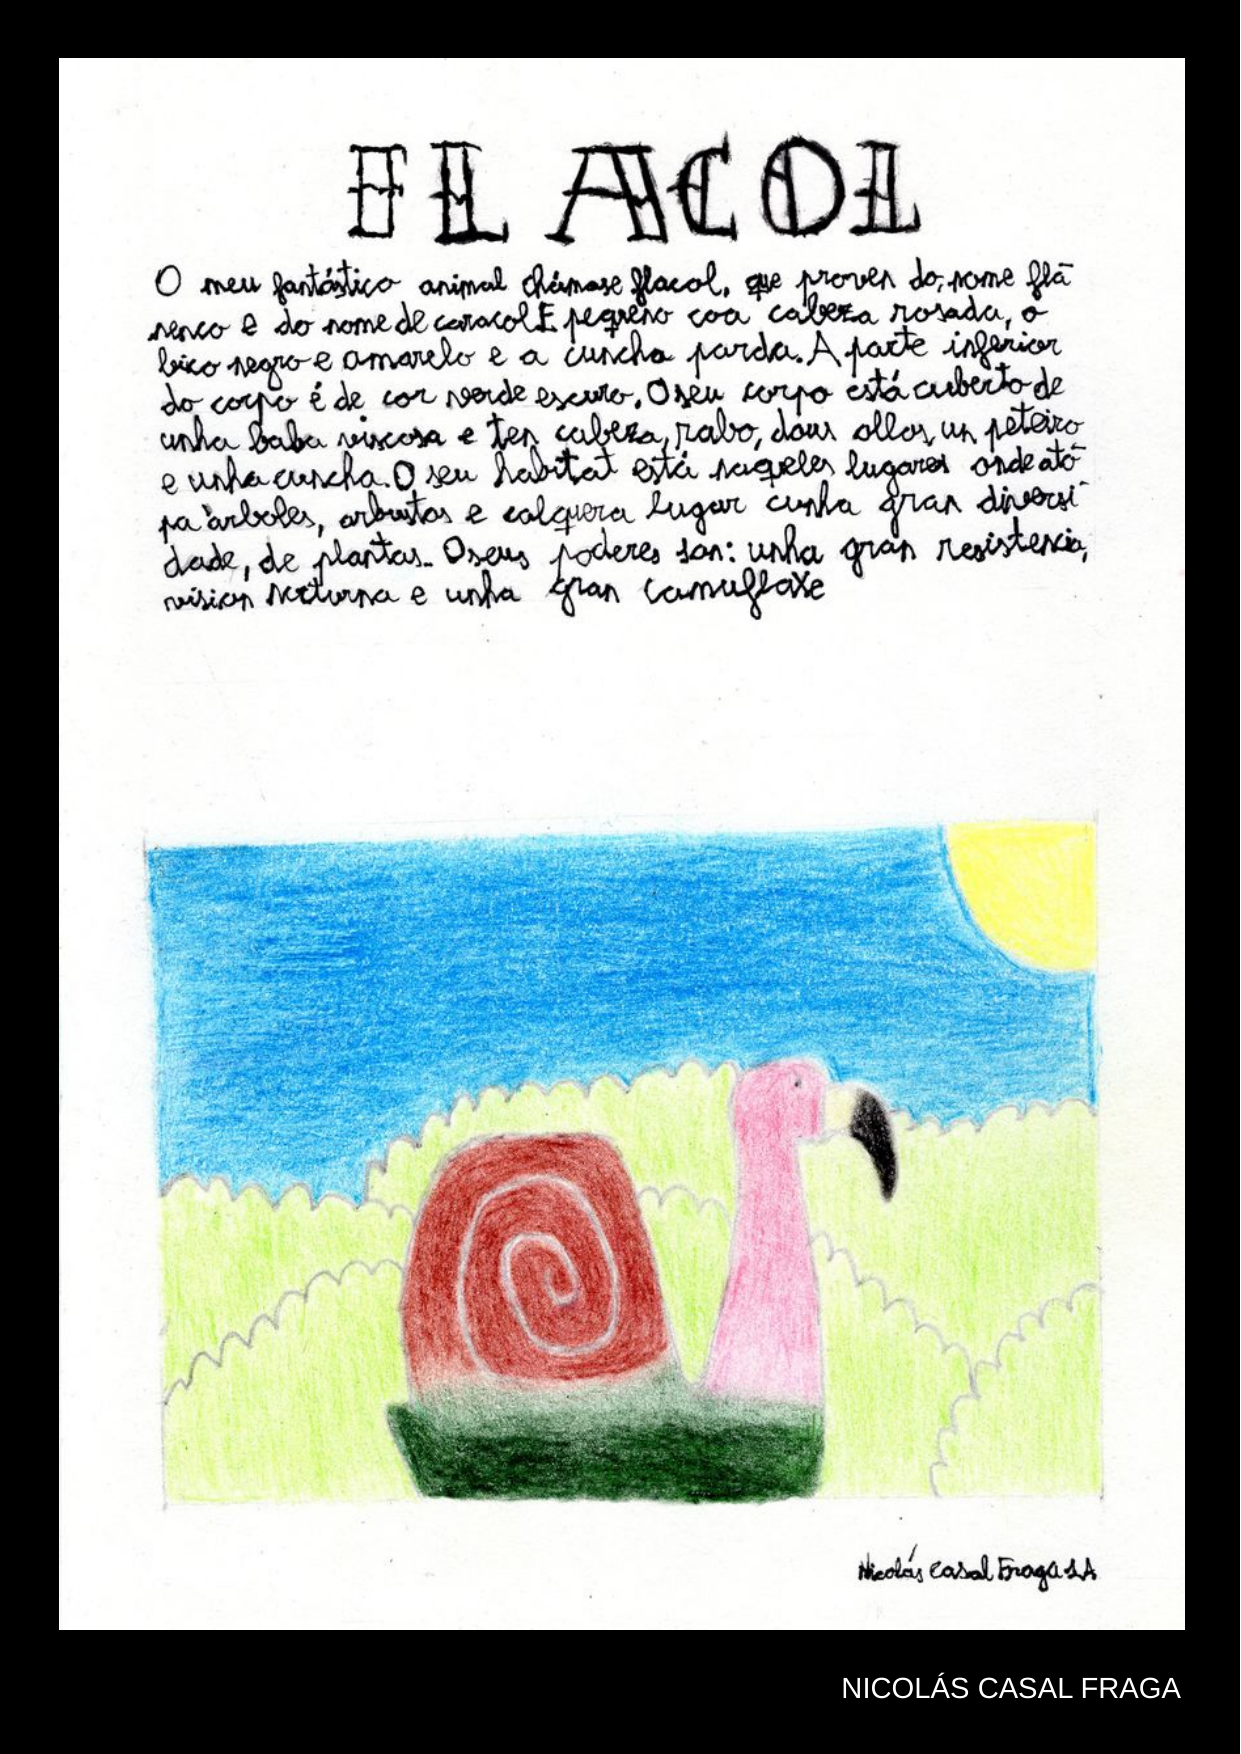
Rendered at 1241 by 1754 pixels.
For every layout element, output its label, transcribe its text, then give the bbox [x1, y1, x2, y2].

picture [59, 58, 1185, 1630]
text_box NICOLÁS CASAL FRAGA [826, 1665, 1211, 1725]
